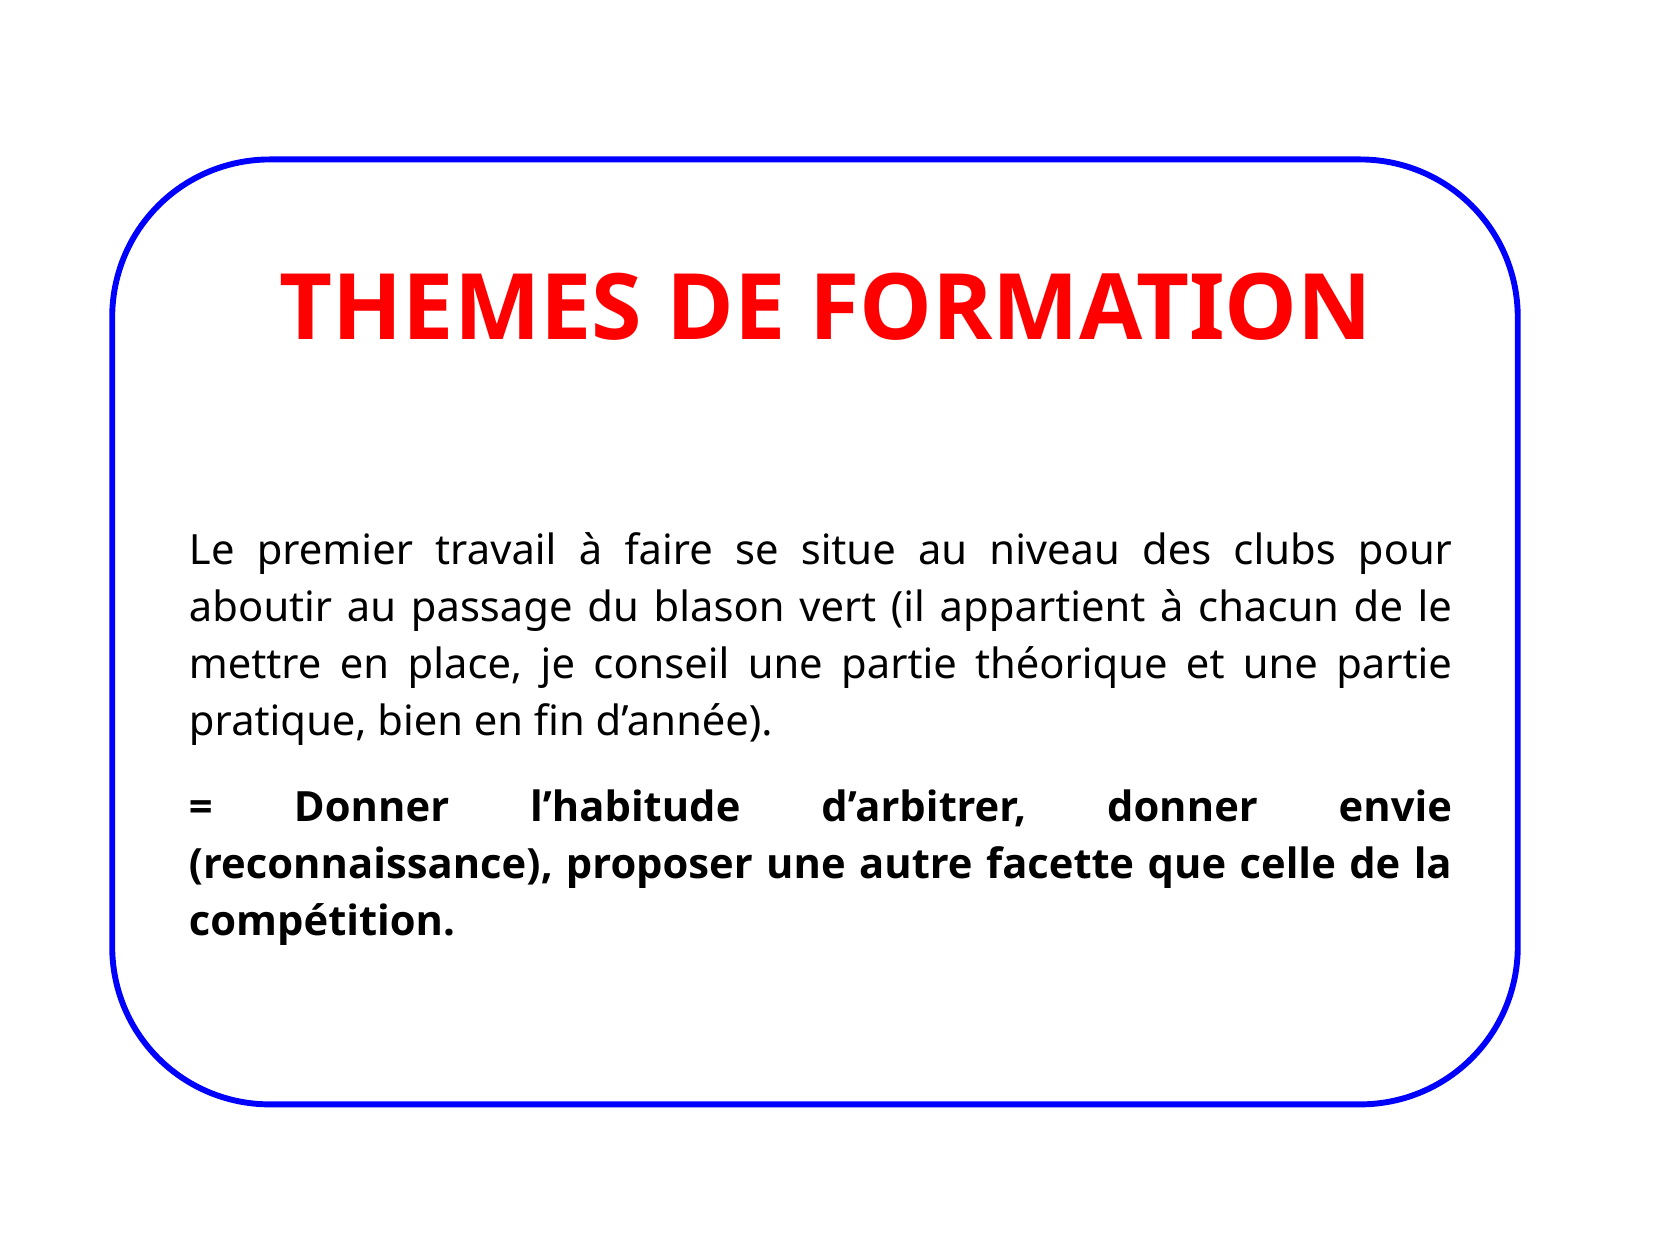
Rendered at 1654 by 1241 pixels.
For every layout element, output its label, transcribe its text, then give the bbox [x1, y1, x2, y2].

title THEMES DE FORMATION [1467, 200, 1571, 408]
title THEMES DE FORMATION [82, 200, 163, 408]
text_box [112, 159, 1518, 1105]
list Le premier travail à faire se situe au niveau des clubs pour aboutir au passage du blason vert (il appartient à chacun de le mettre en place, je conseil une partie théorique et une partie pratique, bien en fin d’année). = Donner l’habitude d’arbitrer, donner envie (reconnaissance), proposer une autre facette que celle de la compétition. [188, 1075, 1453, 1109]
